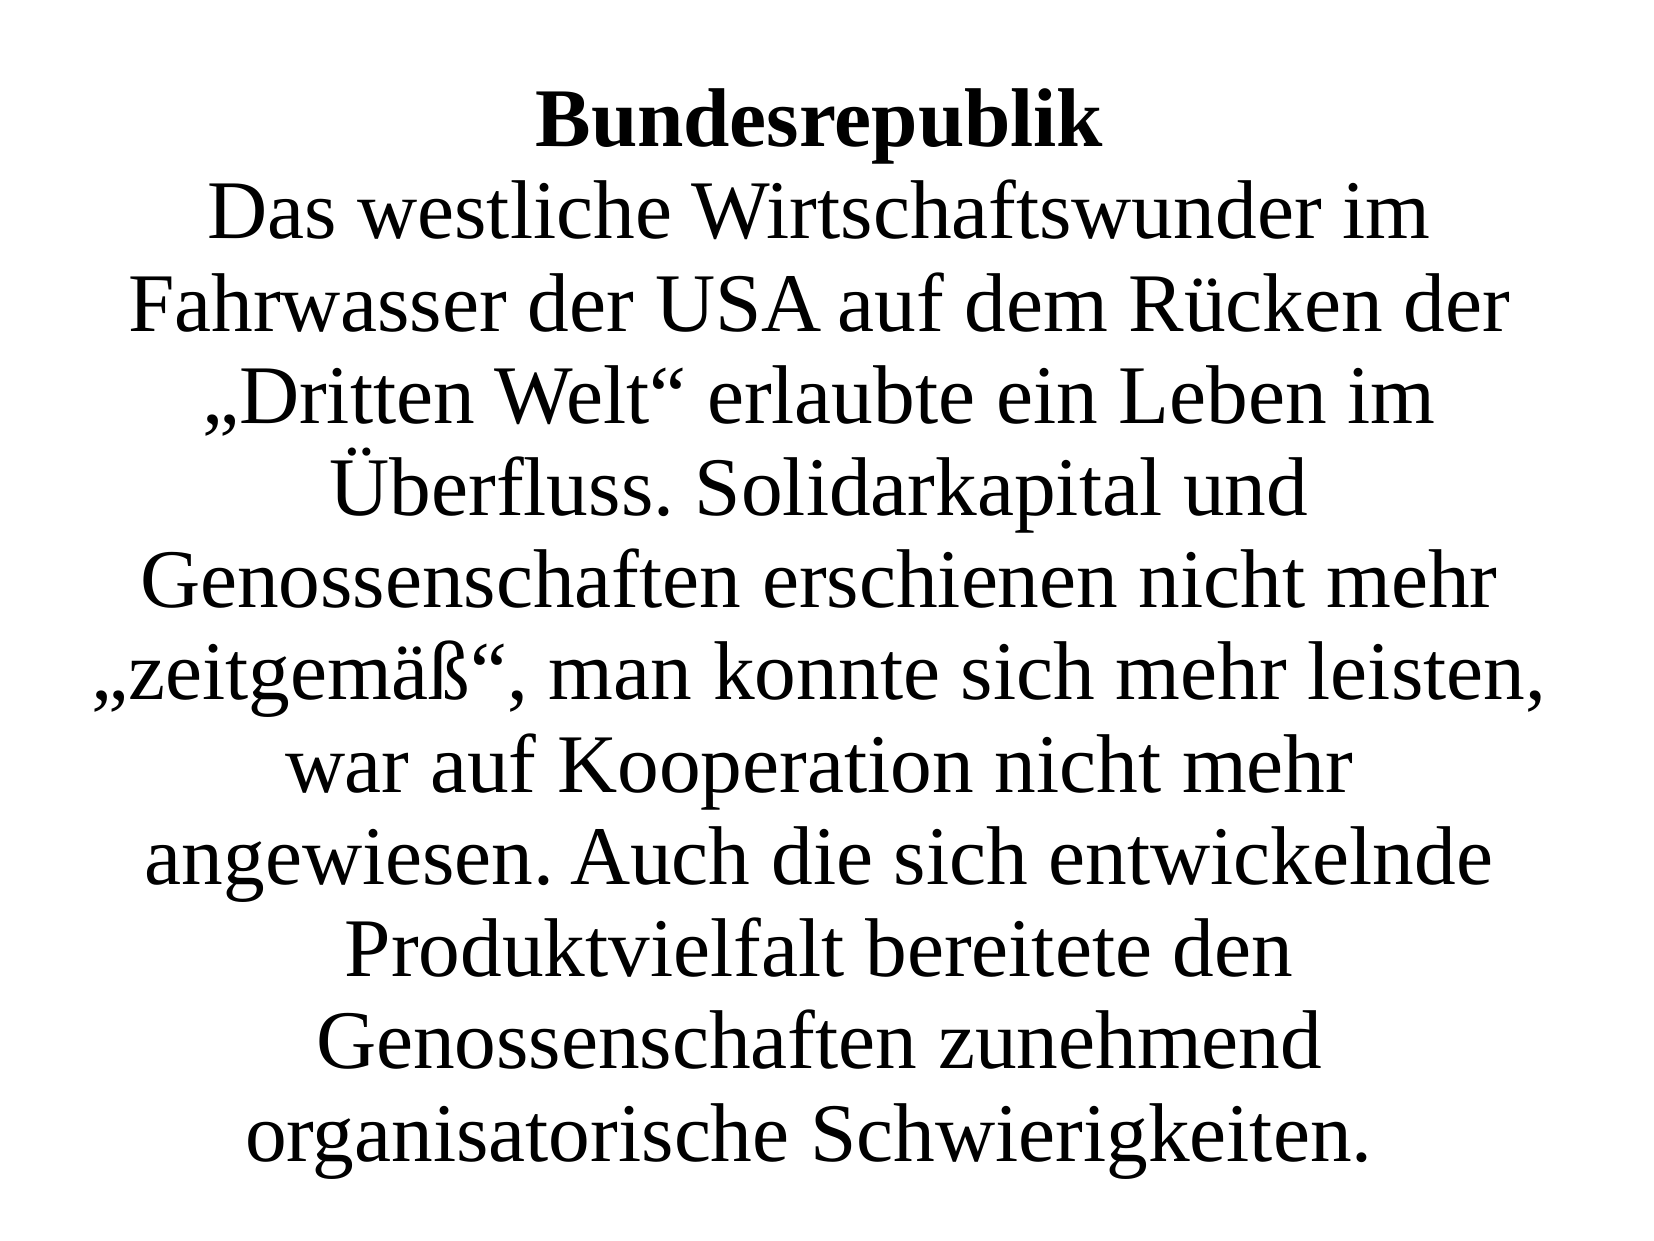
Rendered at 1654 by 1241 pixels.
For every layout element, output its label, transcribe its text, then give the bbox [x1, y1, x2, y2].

text_box Bundesrepublik Das westliche Wirtschaftswunder im Fahrwasser der USA auf dem Rücken der „Dritten Welt“ erlaubte ein Leben im Überfluss. Solidarkapital und Genossenschaften erschienen nicht mehr „zeitgemäß“, man konnte sich mehr leisten, war auf Kooperation nicht mehr angewiesen. Auch die sich entwickelnde Produktvielfalt bereitete den Genossenschaften zunehmend organisatorische Schwierigkeiten. [76, 64, 1565, 1187]
